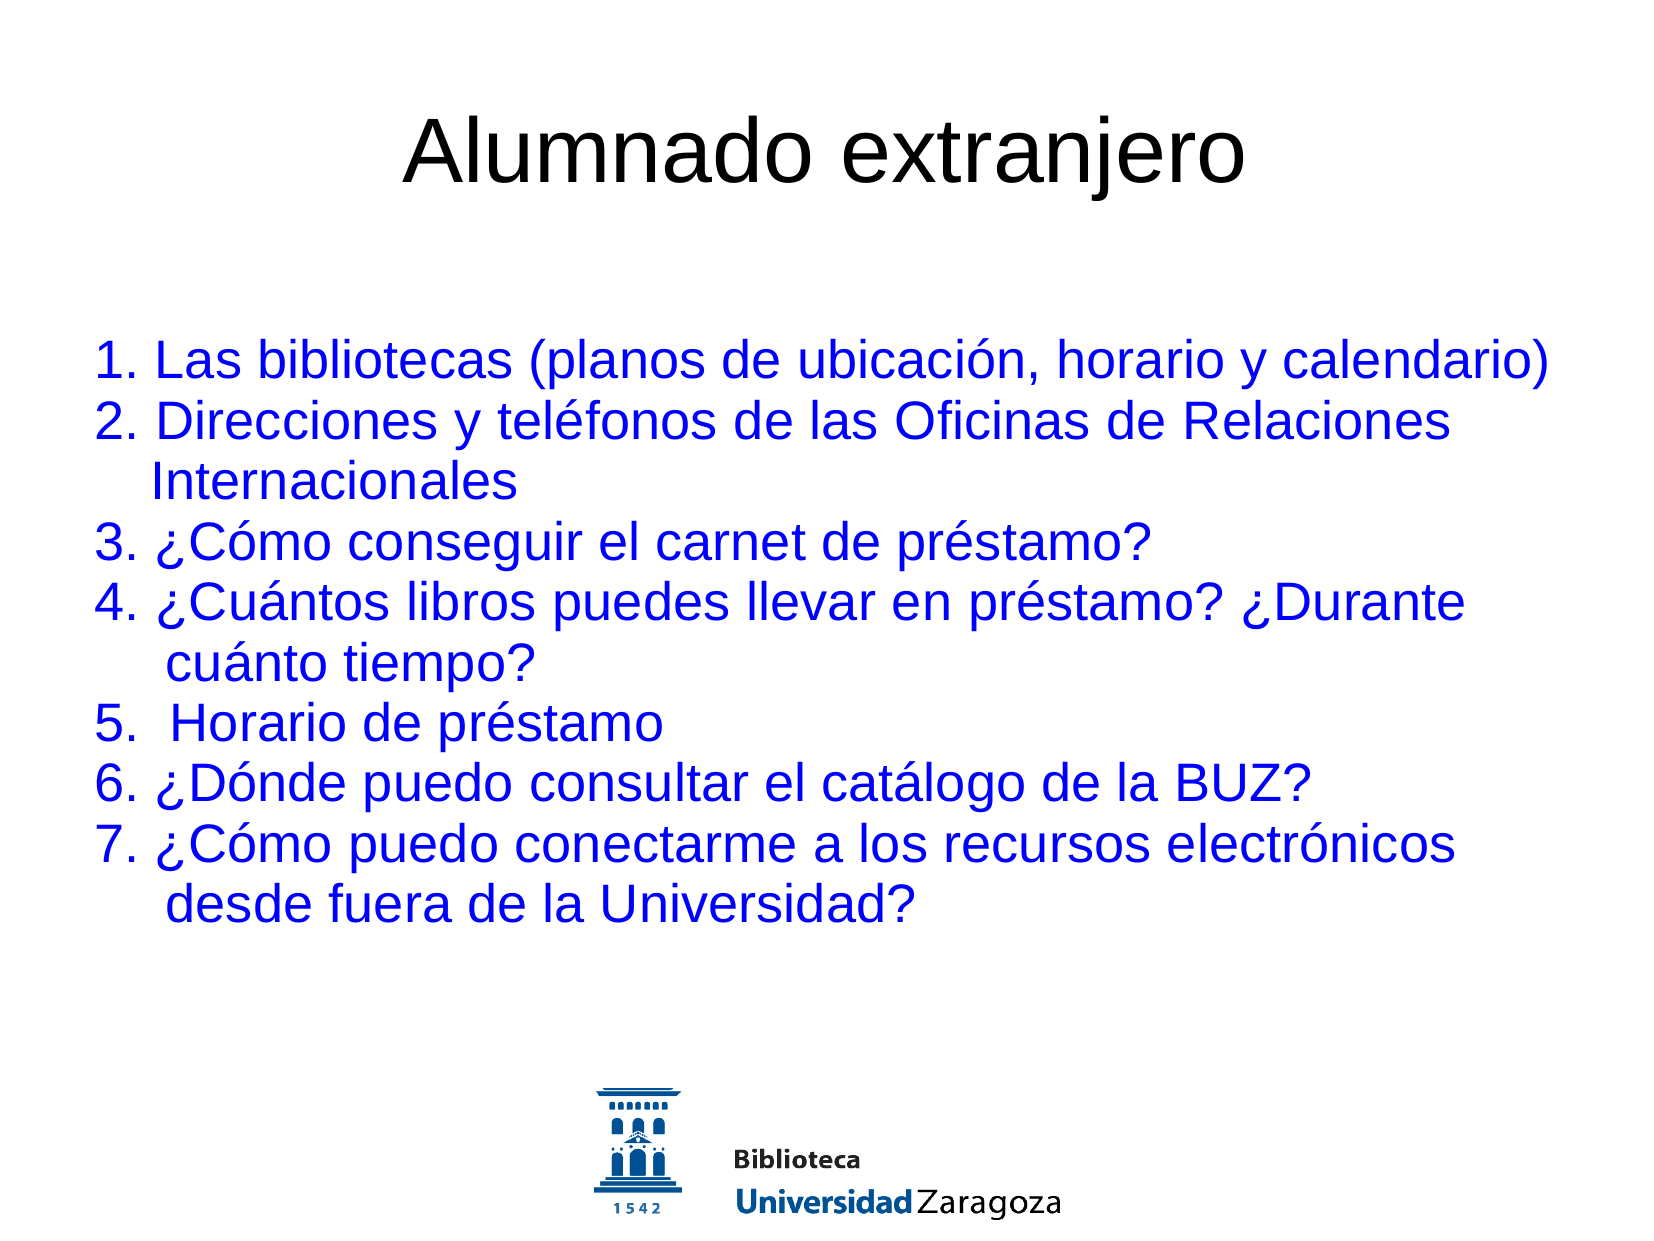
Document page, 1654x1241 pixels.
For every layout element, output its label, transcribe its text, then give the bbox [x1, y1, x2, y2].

subtitle 1. Las bibliotecas (planos de ubicación, horario y calendario) 2. Direcciones y teléfonos de las Oficinas de Relaciones Internacionales 3. ¿Cómo conseguir el carnet de préstamo? 4. ¿Cuántos libros puedes llevar en préstamo? ¿Durante cuánto tiempo? 5. Horario de préstamo 6. ¿Dónde puedo consultar el catálogo de la BUZ? 7. ¿Cómo puedo conectarme a los recursos electrónicos desde fuera de la Universidad? [94, 224, 1581, 1041]
title Alumnado extranjero [82, 49, 1569, 255]
picture [594, 1088, 1060, 1220]
